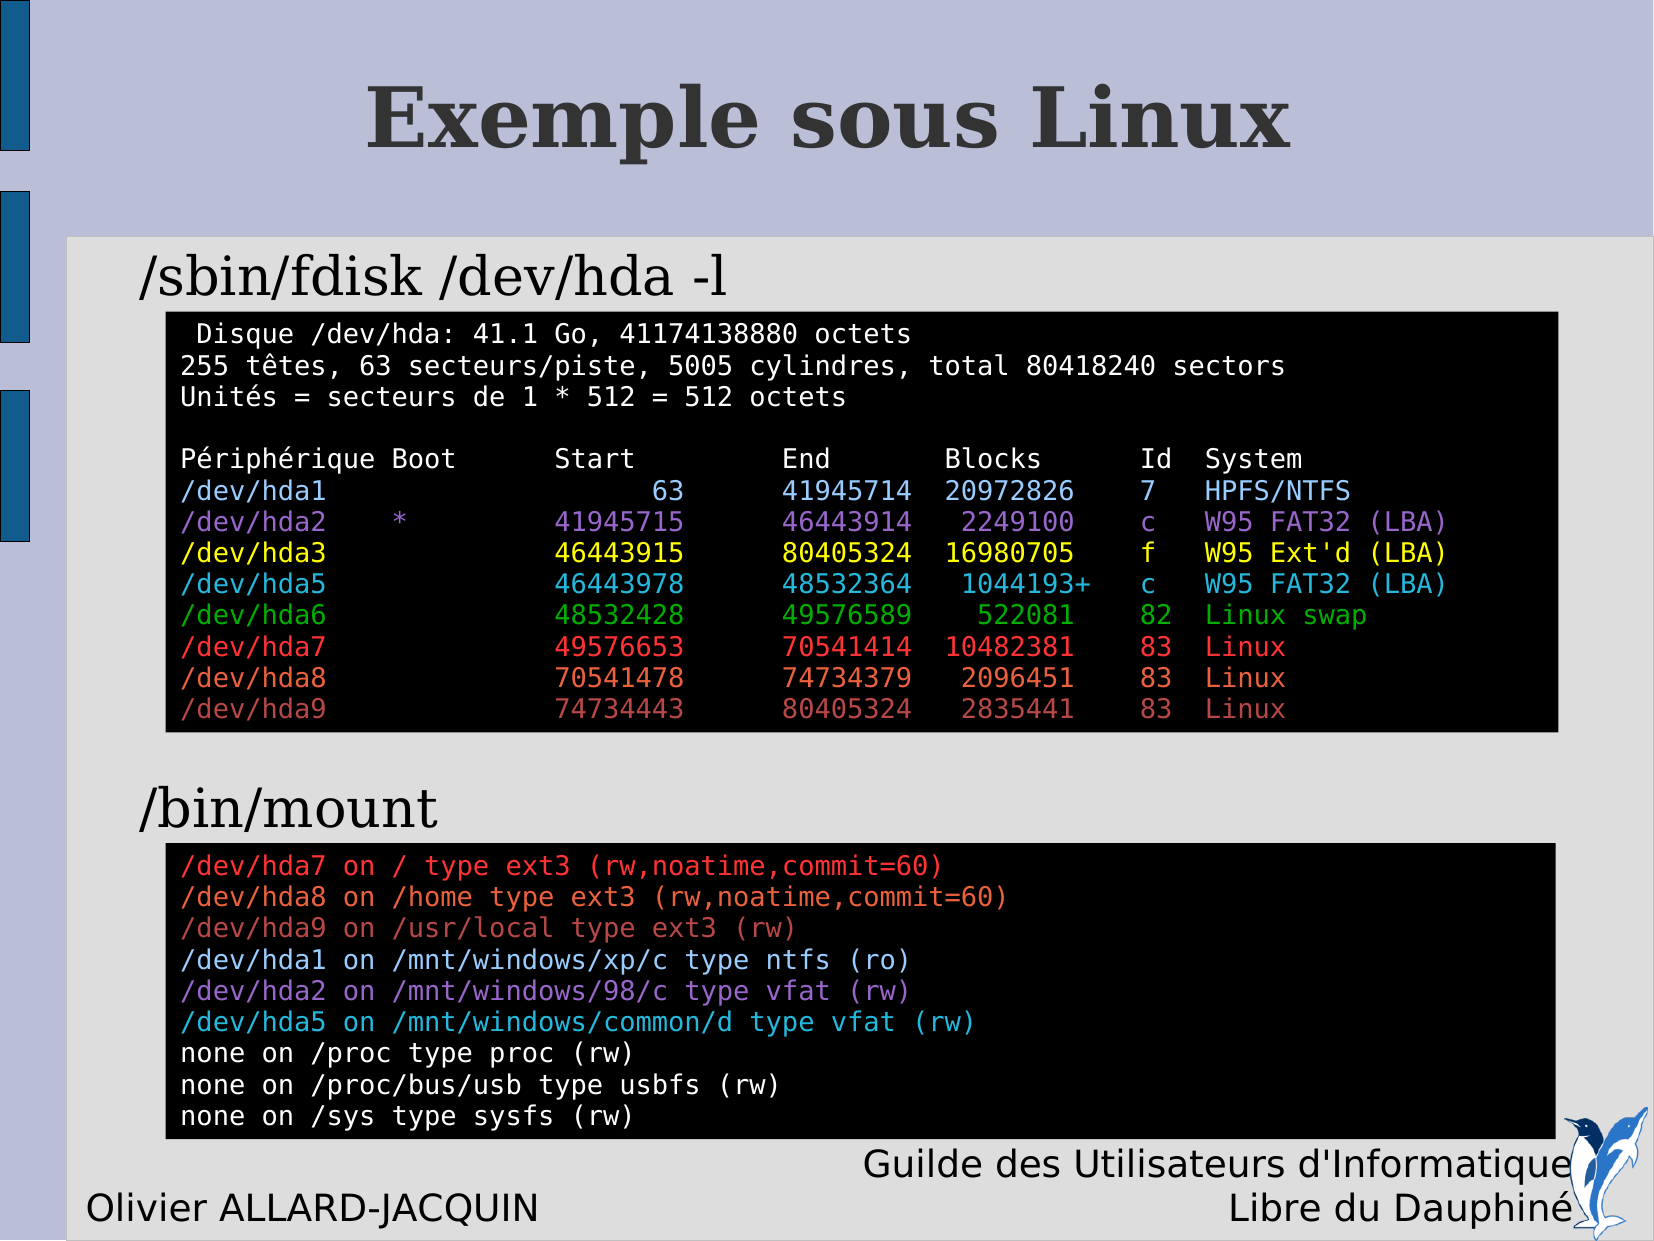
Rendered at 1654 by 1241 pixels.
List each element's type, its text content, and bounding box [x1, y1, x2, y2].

picture [1564, 1107, 1648, 1241]
list /bin/mount [121, 777, 1534, 888]
list /sbin/fdisk /dev/hda -l [121, 245, 1534, 356]
title Exemple sous Linux [121, 14, 1534, 222]
text_box /dev/hda7 on / type ext3 (rw,noatime,commit=60) /dev/hda8 on /home type ext3 (rw,noatime,commit=60) /dev/hda9 on /usr/local type ext3 (rw) /dev/hda1 on /mnt/windows/xp/c type ntfs (ro) /dev/hda2 on /mnt/windows/98/c type vfat (rw) /dev/hda5 on /mnt/windows/common/d type vfat (rw) none on /proc type proc (rw) none on /proc/bus/usb type usbfs (rw) none on /sys type sysfs (rw) [165, 843, 1556, 1140]
text_box Disque /dev/hda: 41.1 Go, 41174138880 octets 255 têtes, 63 secteurs/piste, 5005 cylindres, total 80418240 sectors Unités = secteurs de 1 * 512 = 512 octets Périphérique Boot Start End Blocks Id System /dev/hda1 63 41945714 20972826 7 HPFS/NTFS /dev/hda2 * 41945715 46443914 2249100 c W95 FAT32 (LBA) /dev/hda3 46443915 80405324 16980705 f W95 Ext'd (LBA) /dev/hda5 46443978 48532364 1044193+ c W95 FAT32 (LBA) /dev/hda6 48532428 49576589 522081 82 Linux swap /dev/hda7 49576653 70541414 10482381 83 Linux /dev/hda8 70541478 74734379 2096451 83 Linux /dev/hda9 74734443 80405324 2835441 83 Linux [165, 311, 1559, 733]
